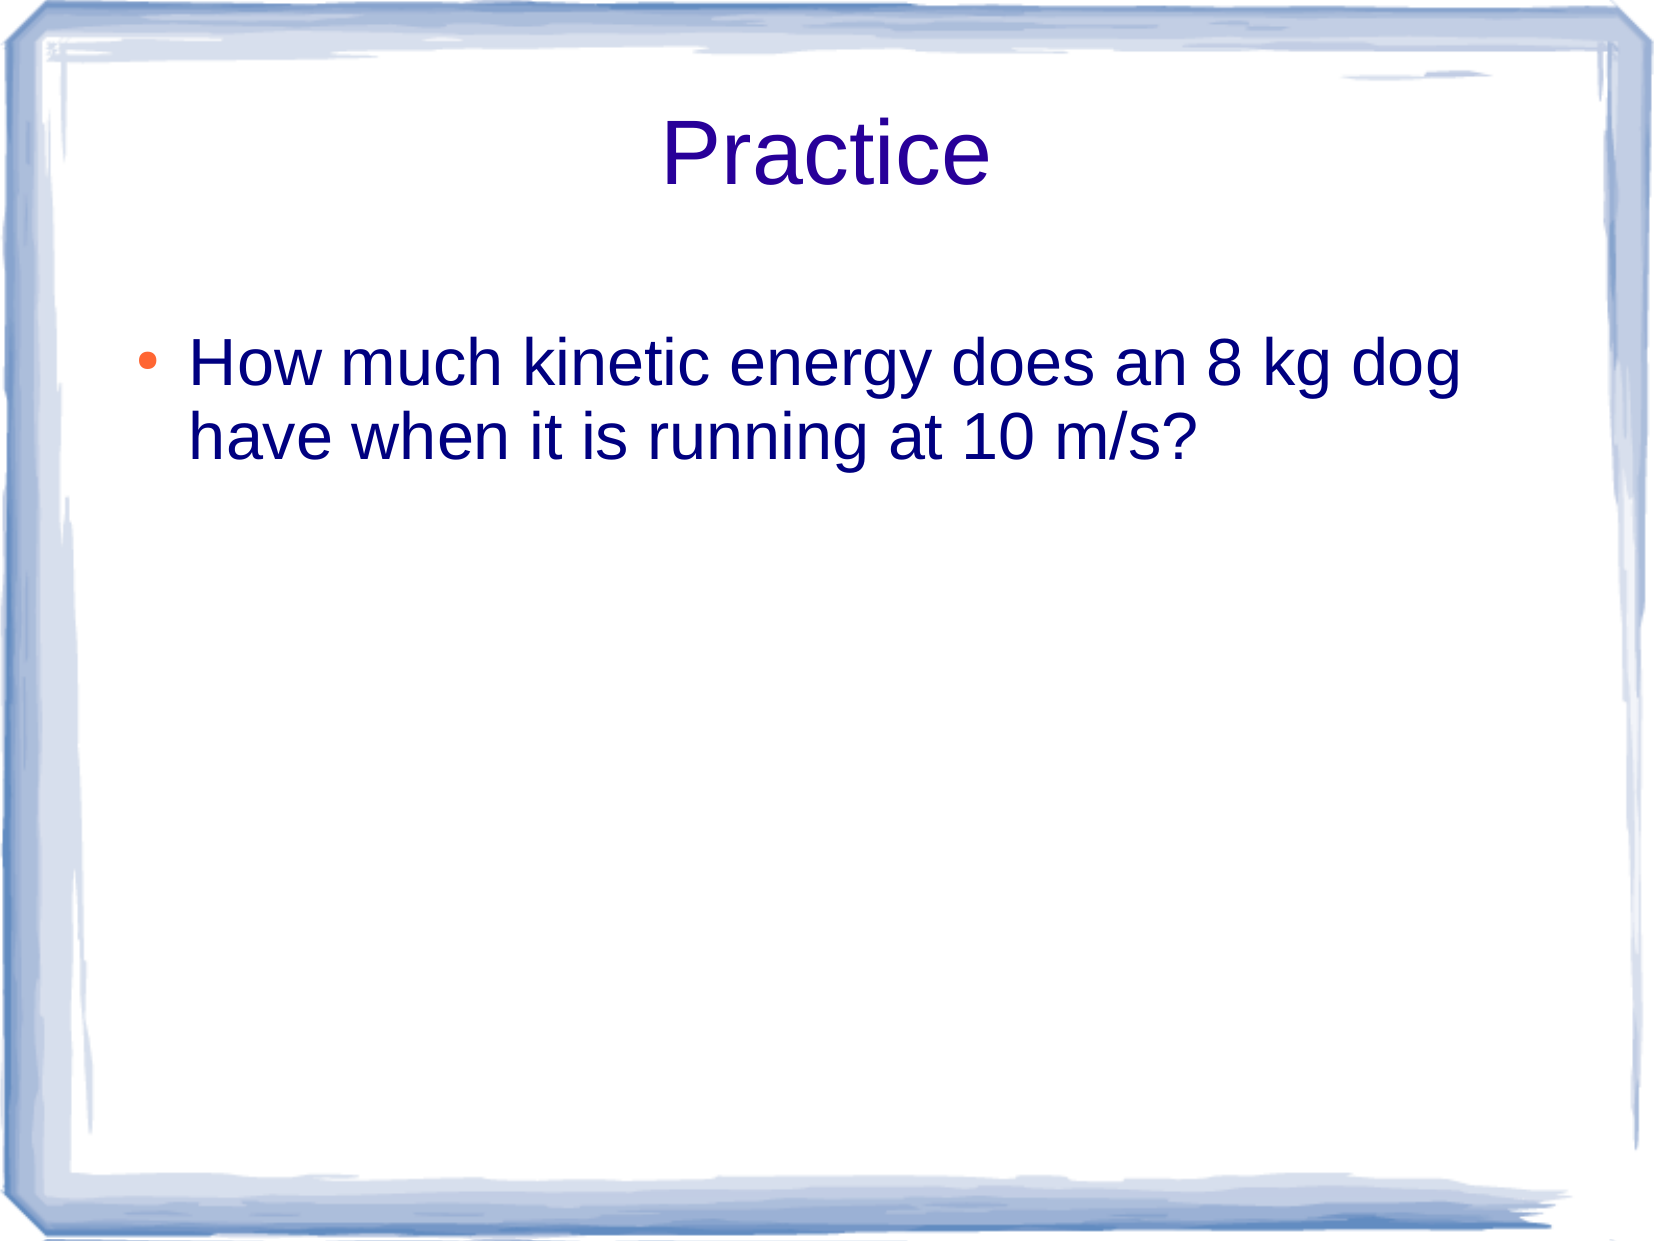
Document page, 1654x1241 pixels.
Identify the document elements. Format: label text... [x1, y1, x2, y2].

list How much kinetic energy does an 8 kg dog have when it is running at 10 m/s? [118, 324, 1571, 990]
title Practice [82, 56, 1571, 250]
picture [0, 0, 1654, 1241]
